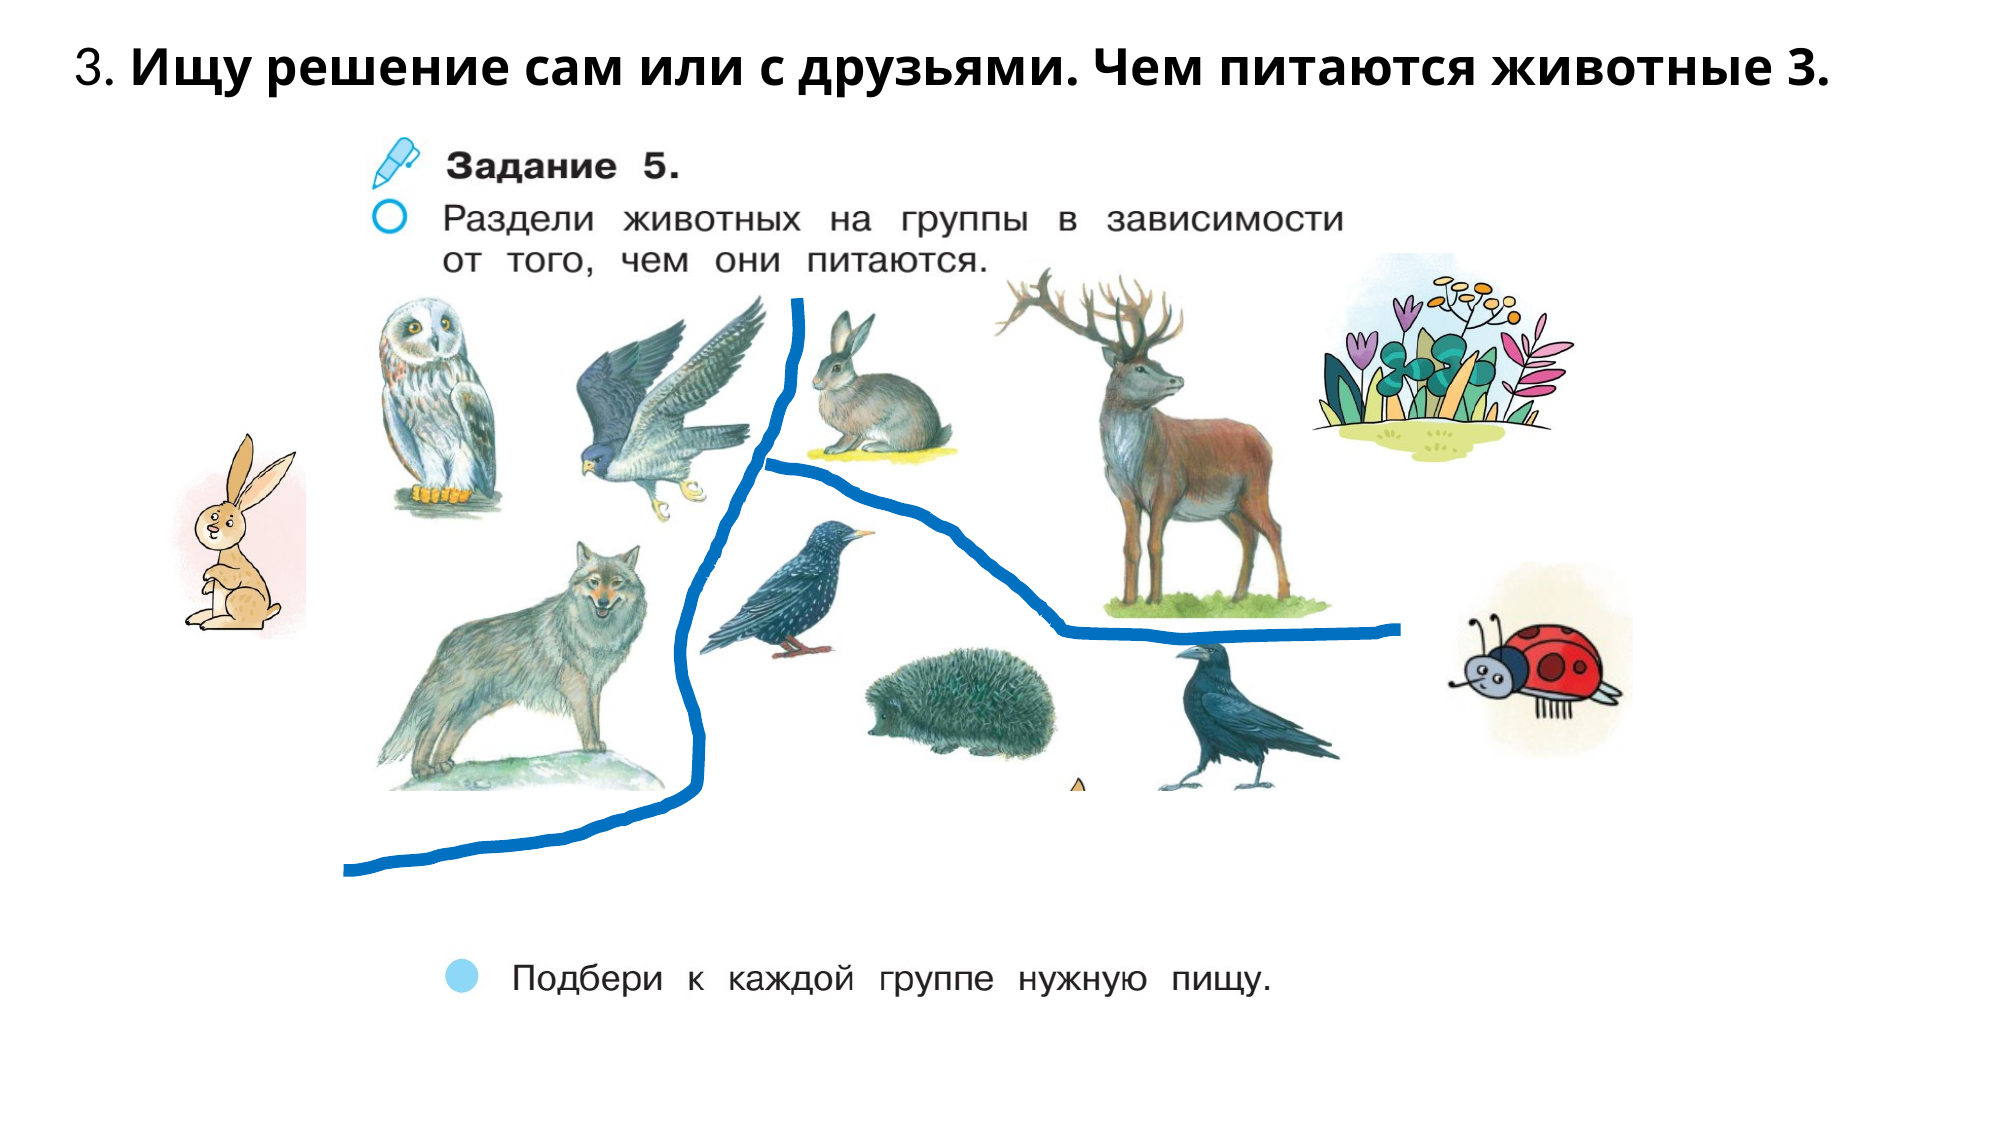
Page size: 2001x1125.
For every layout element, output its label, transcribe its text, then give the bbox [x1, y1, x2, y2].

picture [687, 462, 1371, 791]
picture [429, 950, 1335, 1005]
text_box 3. Ищу решение сам или с друзьями. Чем питаются животные 3. [58, 27, 1893, 114]
picture [166, 137, 1589, 791]
picture [1408, 562, 1633, 758]
